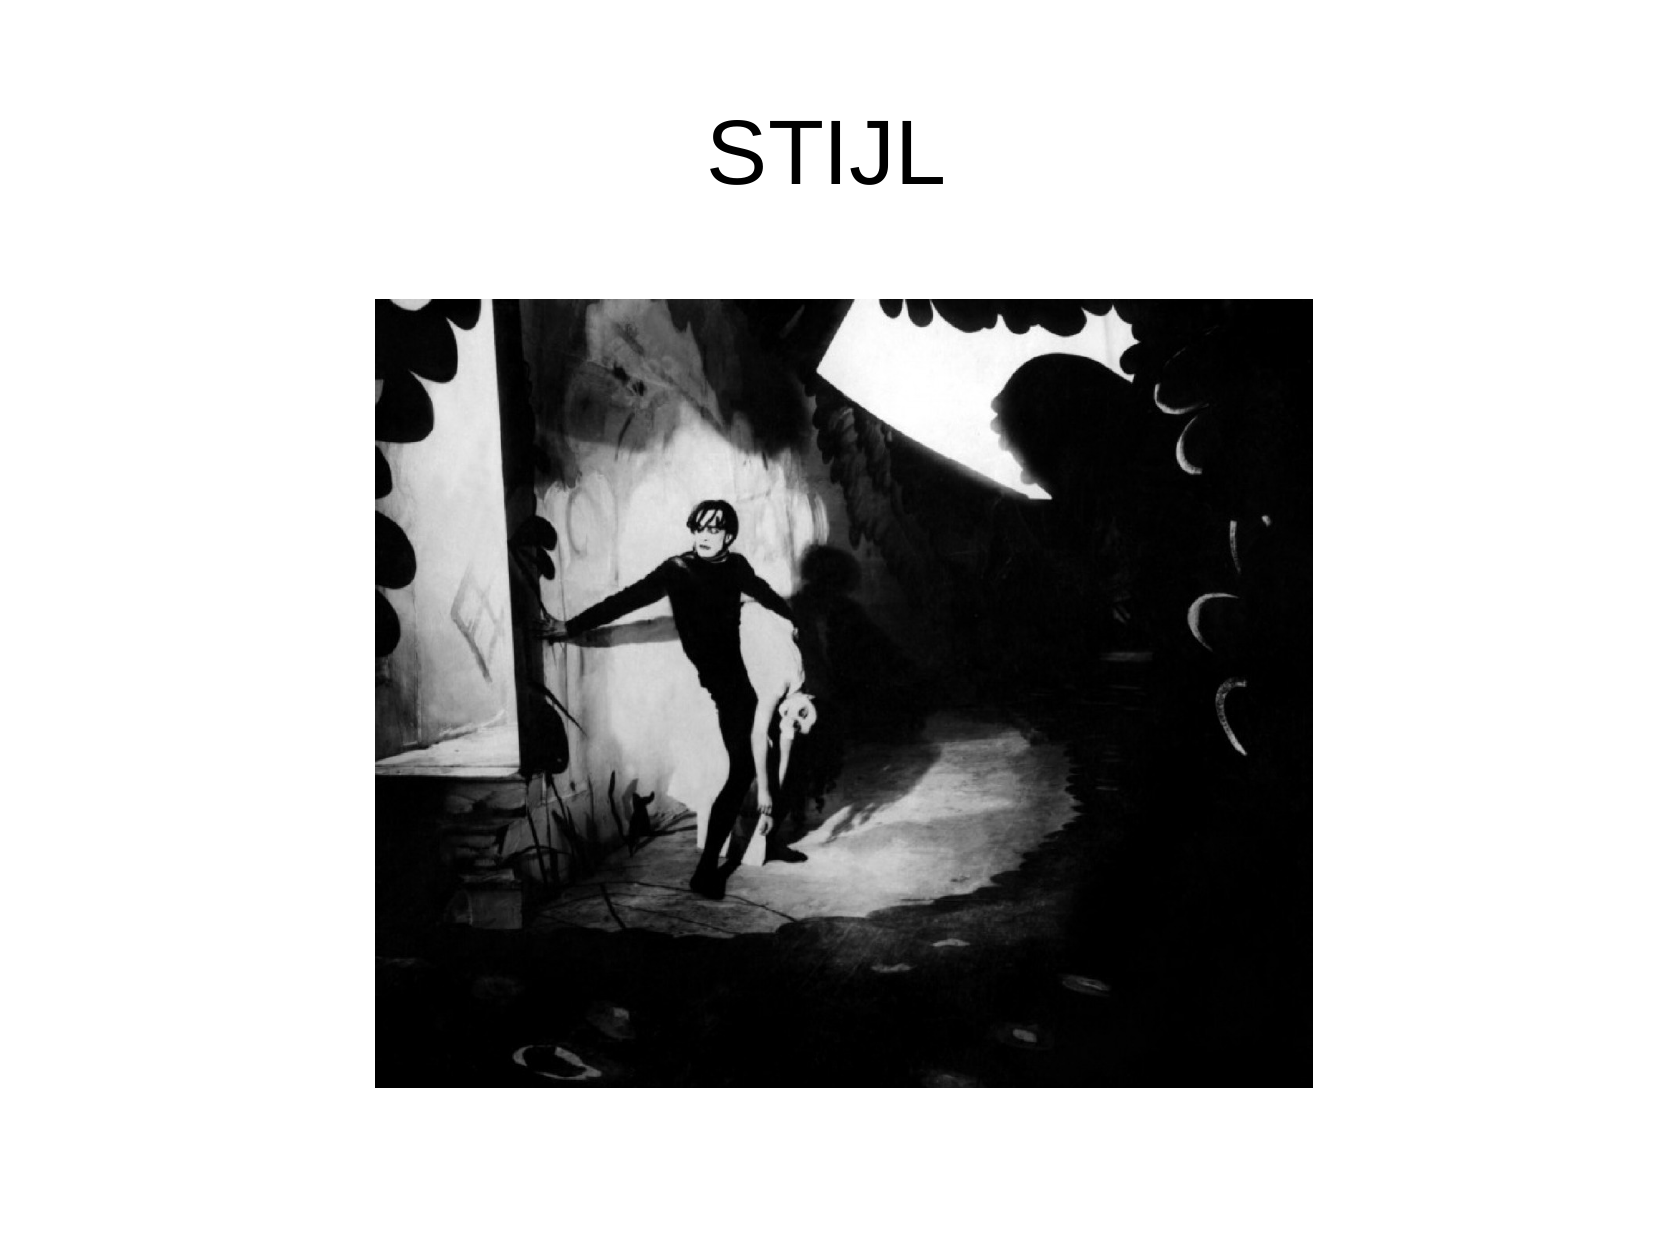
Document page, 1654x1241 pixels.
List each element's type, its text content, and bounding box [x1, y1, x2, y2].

picture [375, 299, 1313, 1088]
title STIJL [82, 49, 1571, 257]
